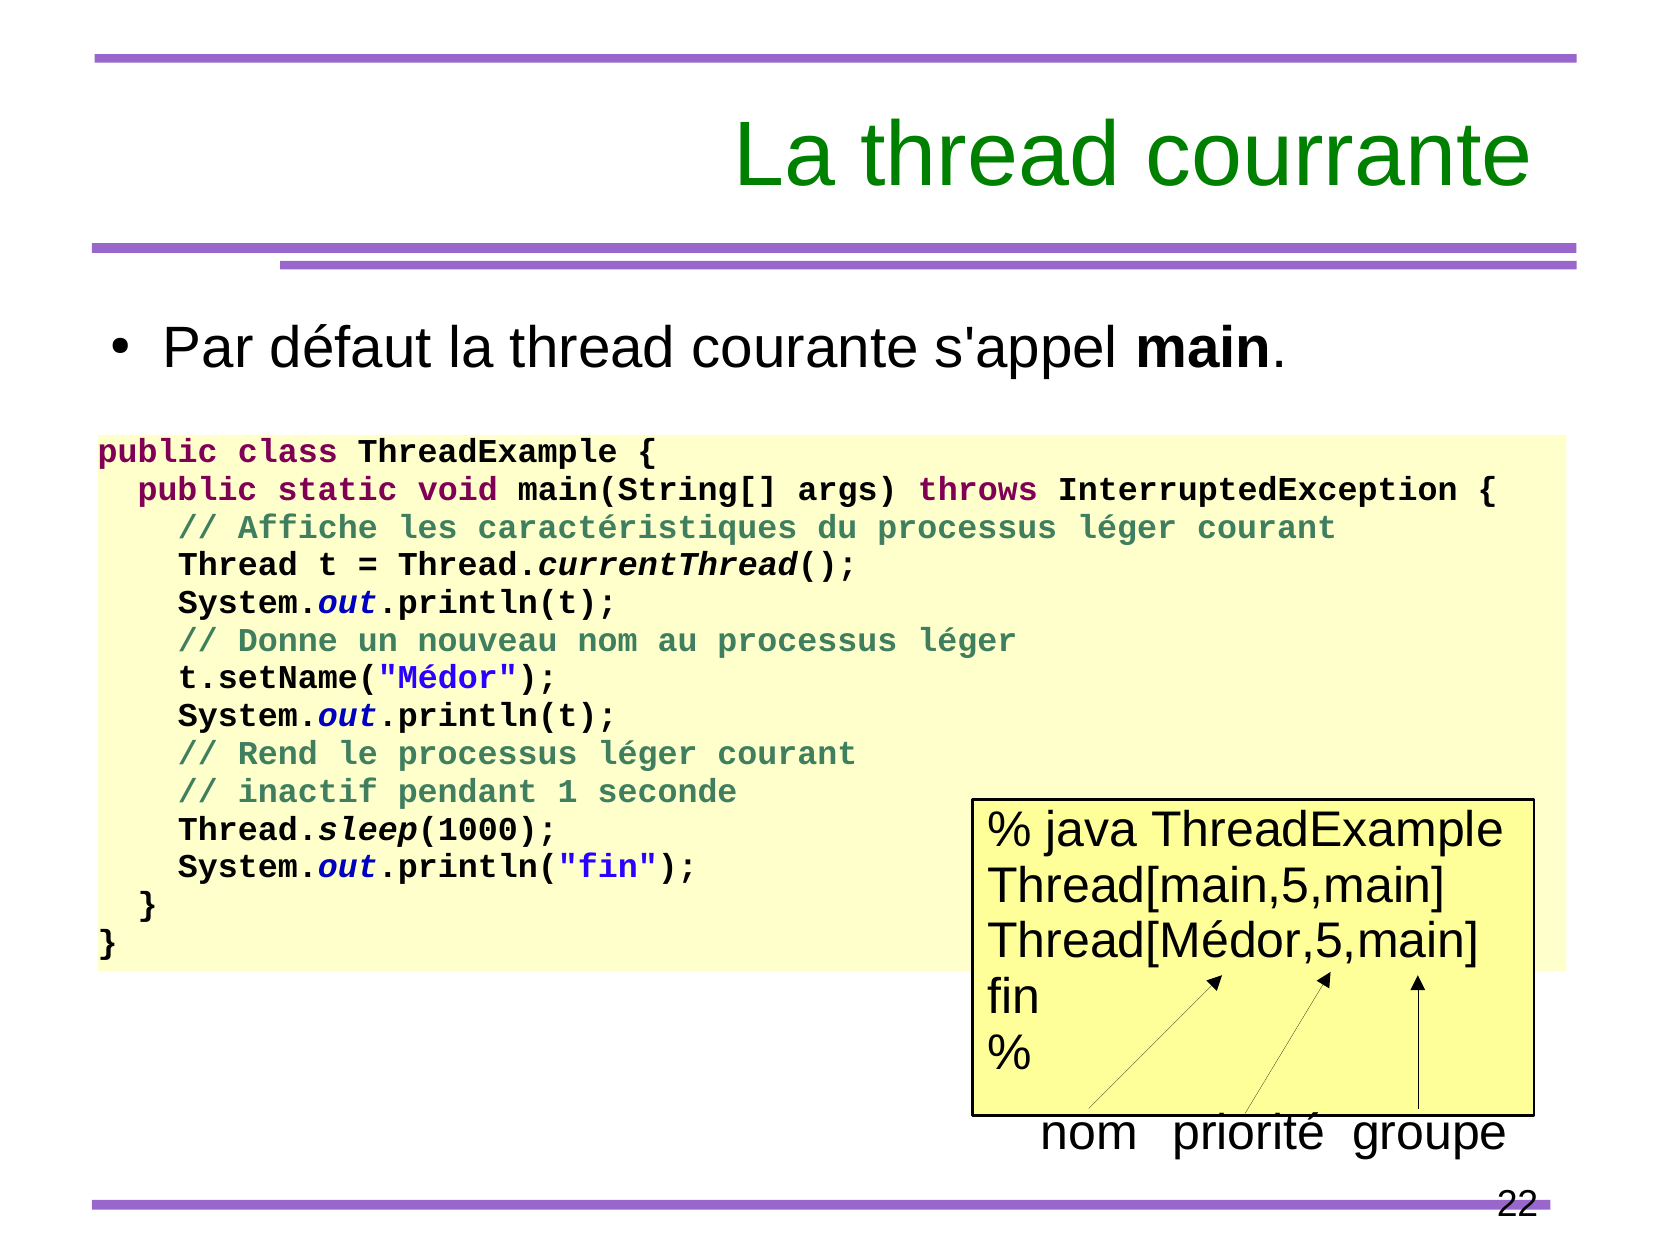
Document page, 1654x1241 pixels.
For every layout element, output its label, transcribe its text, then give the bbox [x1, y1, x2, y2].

text_box groupe [1352, 1104, 1510, 1168]
list Par défaut la thread courante s'appel main. [92, 315, 1563, 419]
text_box % java ThreadExample Thread[main,5,main] Thread[Médor,5,main] fin % [972, 799, 1535, 1116]
text_box priorité [1172, 1104, 1327, 1168]
text_box public class ThreadExample { public static void main(String[] args) throws InterruptedException { // Affiche les caractéristiques du processus léger courant Thread t = Thread.currentThread(); System.out.println(t); // Donne un nouveau nom au processus léger t.setName("Médor"); System.out.println(t); // Rend le processus léger courant // inactif pendant 1 seconde Thread.sleep(1000); System.out.println("fin"); } } [97, 434, 1567, 972]
text_box nom [1040, 1104, 1139, 1168]
title La thread courrante [121, 49, 1534, 257]
